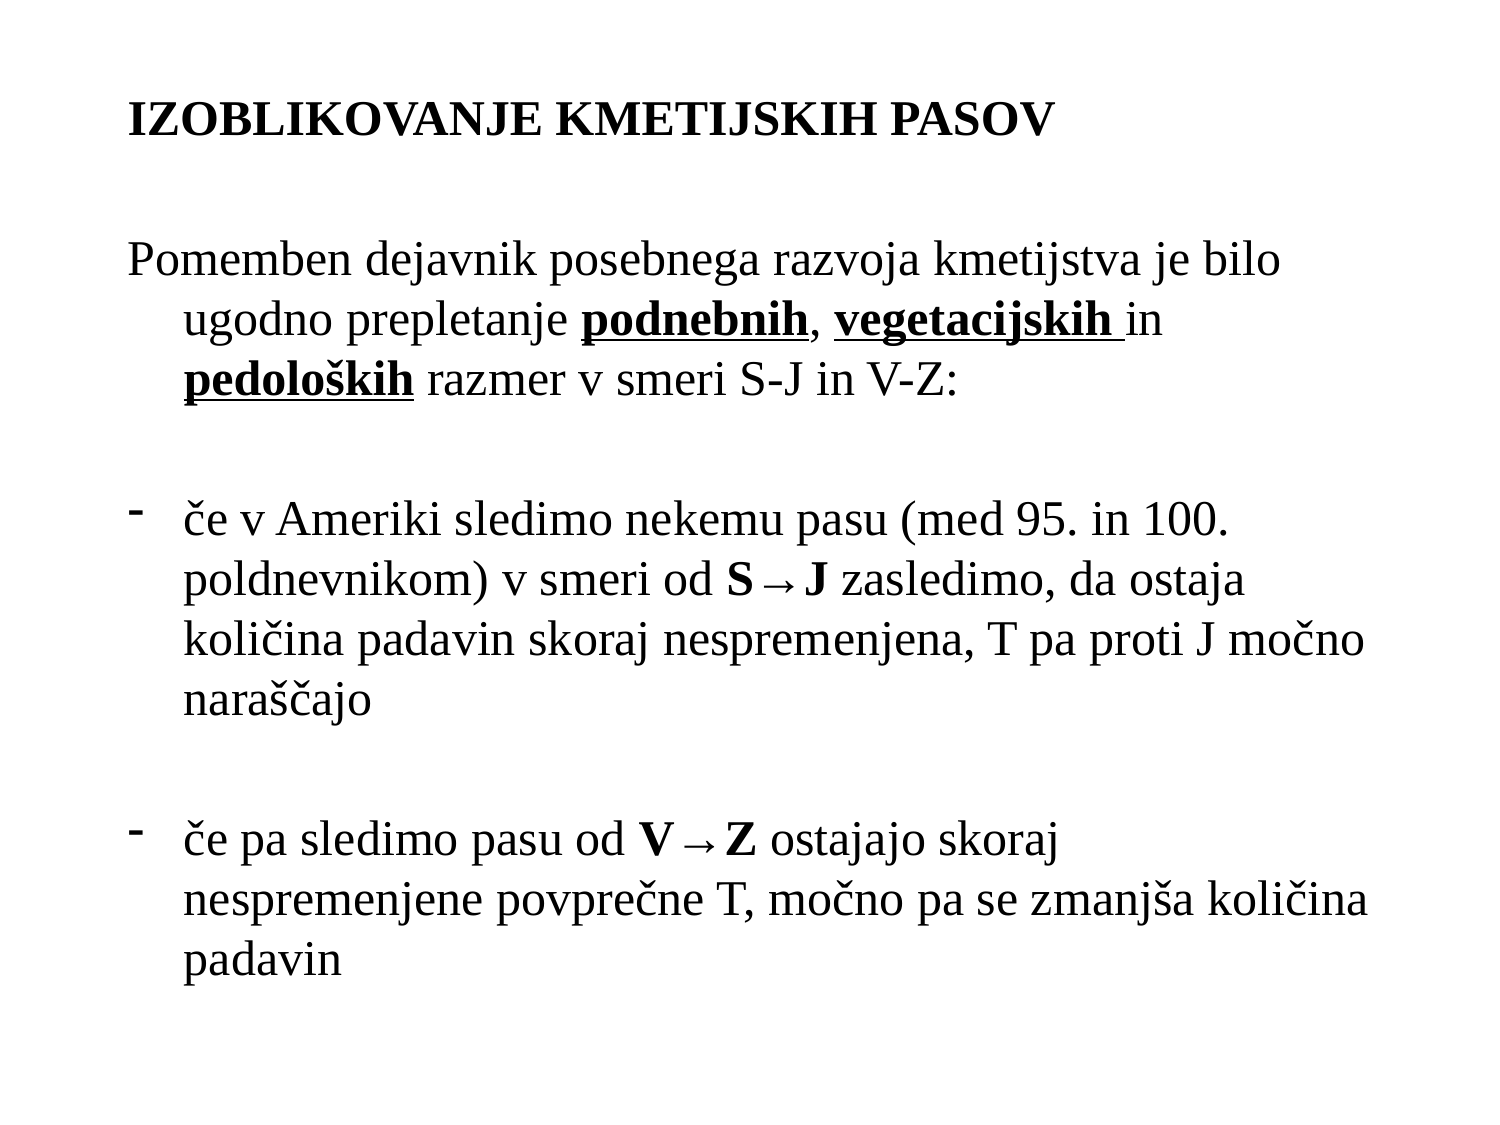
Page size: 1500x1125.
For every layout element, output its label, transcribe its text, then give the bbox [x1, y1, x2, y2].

list IZOBLIKOVANJE KMETIJSKIH PASOV Pomemben dejavnik posebnega razvoja kmetijstva je bilo ugodno prepletanje podnebnih, vegetacijskih in pedoloških razmer v smeri S-J in V-Z: če v Ameriki sledimo nekemu pasu (med 95. in 100. poldnevnikom) v smeri od S→J zasledimo, da ostaja količina padavin skoraj nespremenjena, T pa proti J močno naraščajo če pa sledimo pasu od V→Z ostajajo skoraj nespremenjene povprečne T, močno pa se zmanjša količina padavin [112, 78, 1388, 1000]
